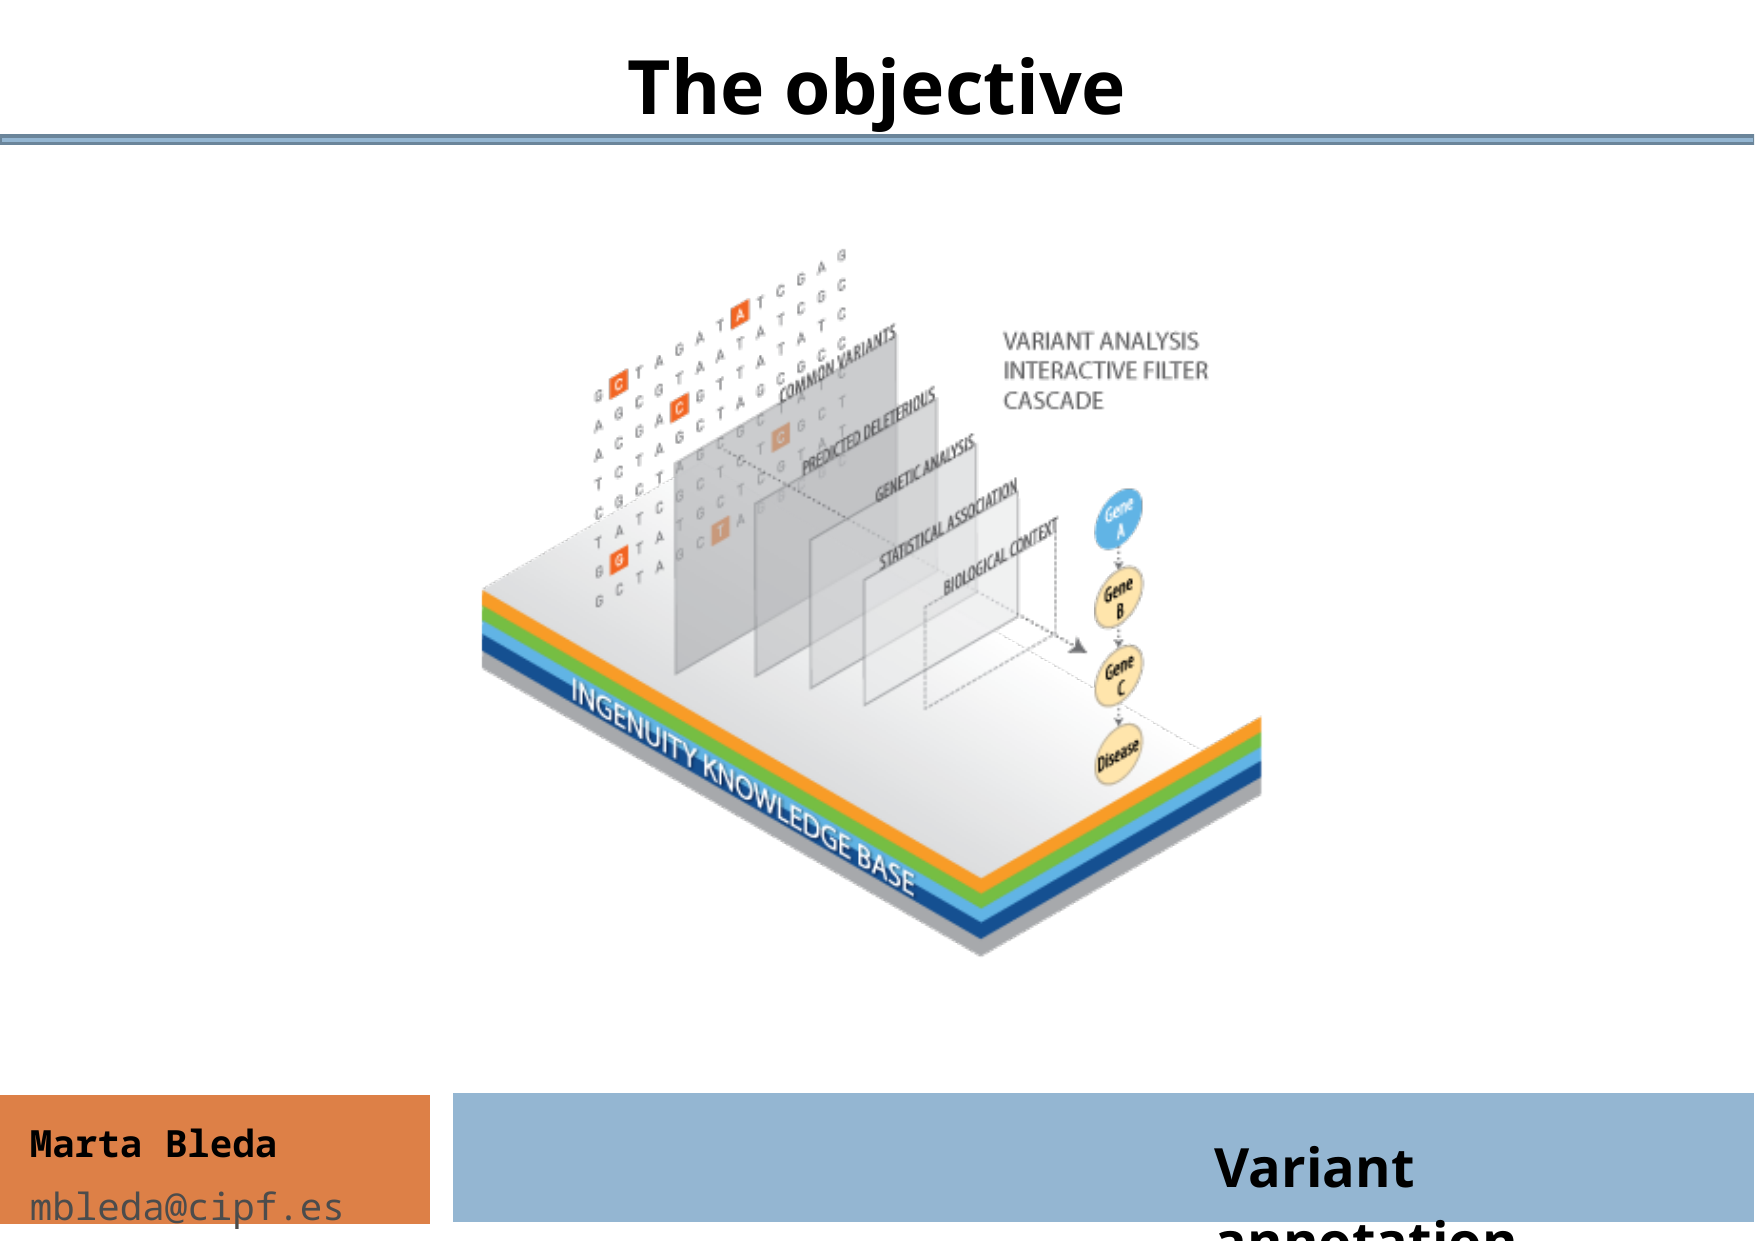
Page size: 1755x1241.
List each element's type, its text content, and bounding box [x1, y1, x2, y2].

text_box The objective [67, 27, 1688, 129]
picture [406, 215, 1348, 983]
text_box Variant annotation [1200, 1122, 1726, 1200]
text_box Marta Bleda mbleda@cipf.es [15, 1110, 406, 1213]
text_box [0, 136, 1754, 144]
